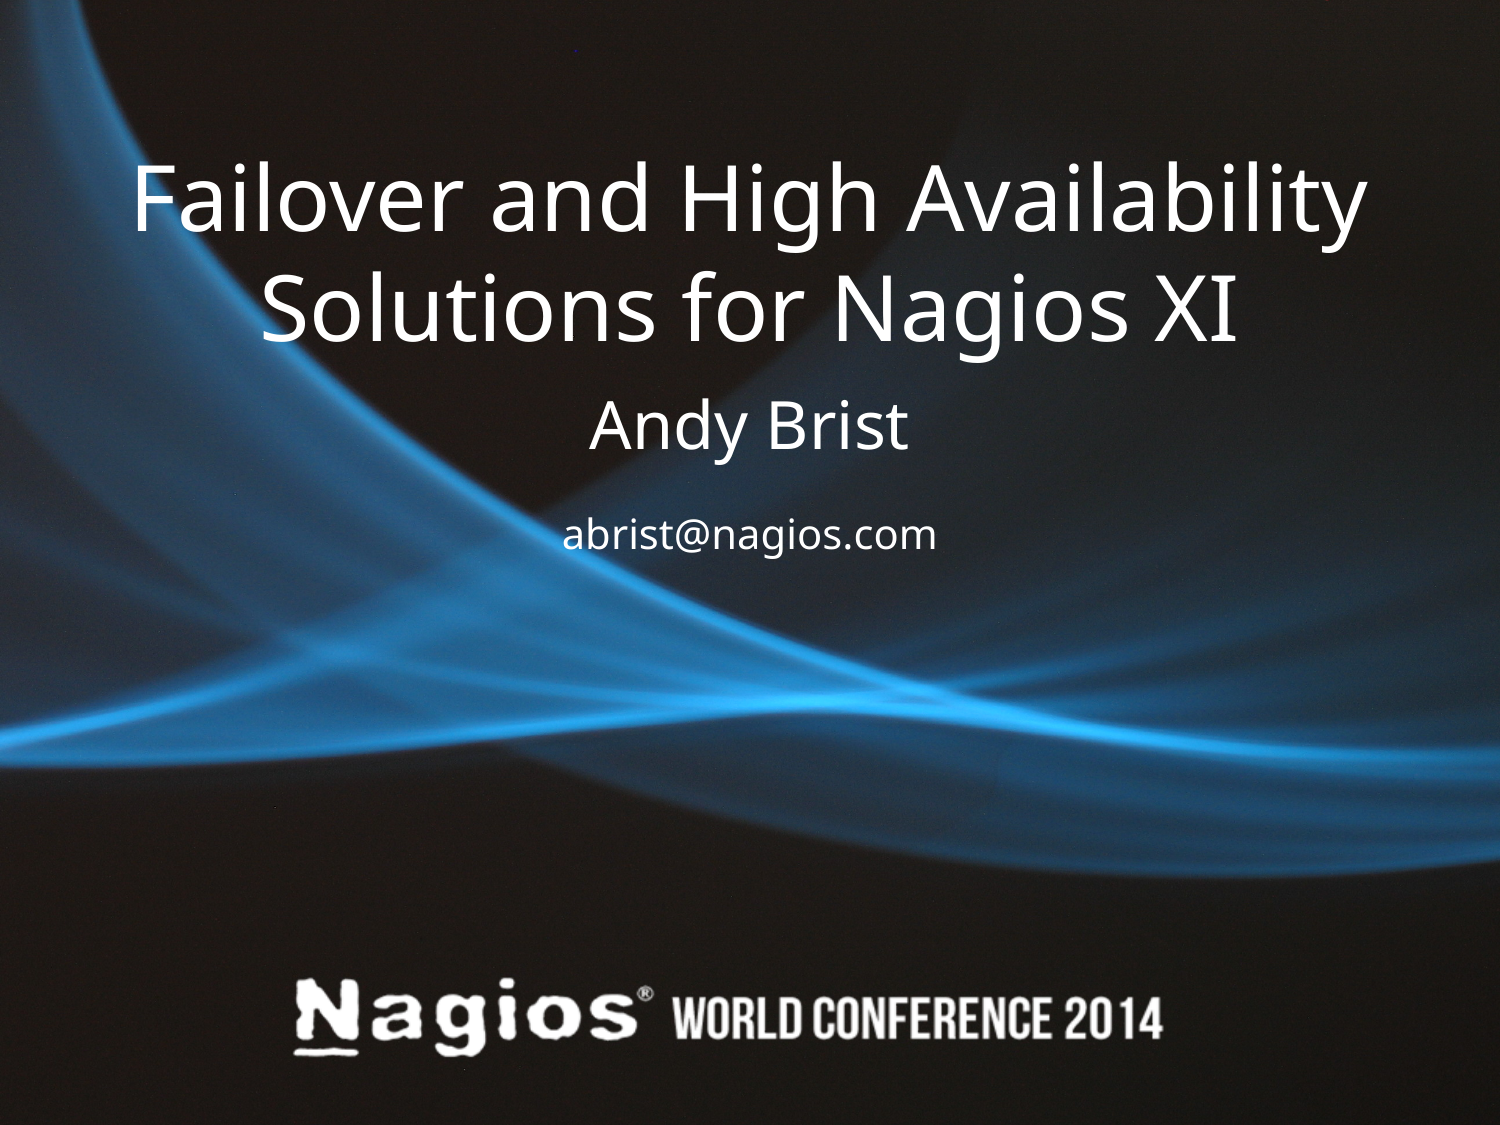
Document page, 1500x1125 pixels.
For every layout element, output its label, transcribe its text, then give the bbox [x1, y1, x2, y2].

picture [0, 0, 1500, 1125]
title Failover and High Availability Solutions for Nagios XI [50, 125, 1451, 376]
subtitle Andy Brist [225, 375, 1276, 501]
list abrist@nagios.com [412, 500, 1088, 588]
